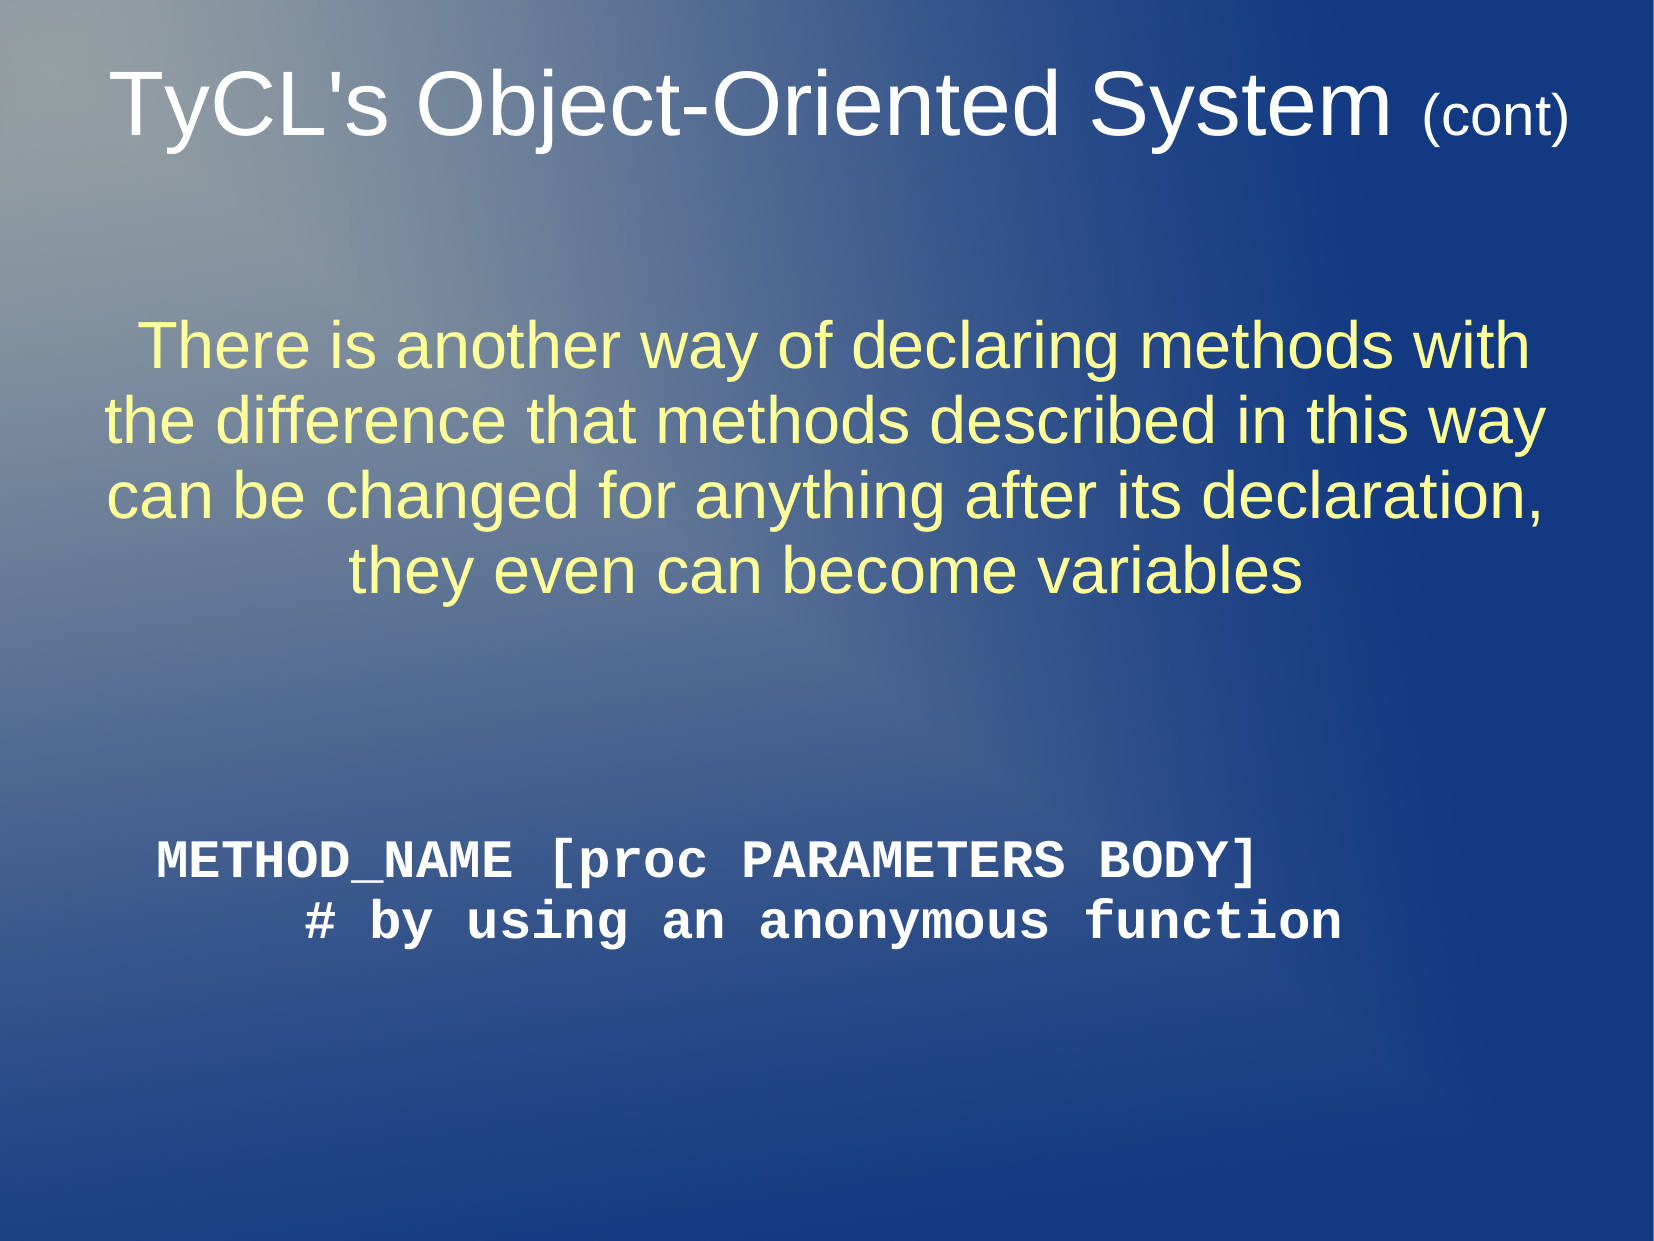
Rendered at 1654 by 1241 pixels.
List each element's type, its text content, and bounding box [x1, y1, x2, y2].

subtitle There is another way of declaring methods with the difference that methods described in this way can be changed for anything after its declaration, they even can become variables METHOD_NAME [proc PARAMETERS BODY] # by using an anonymous function [82, 246, 1571, 1153]
picture [0, 0, 1654, 1241]
title TyCL's Object-Oriented System (cont) [82, 52, 1571, 155]
